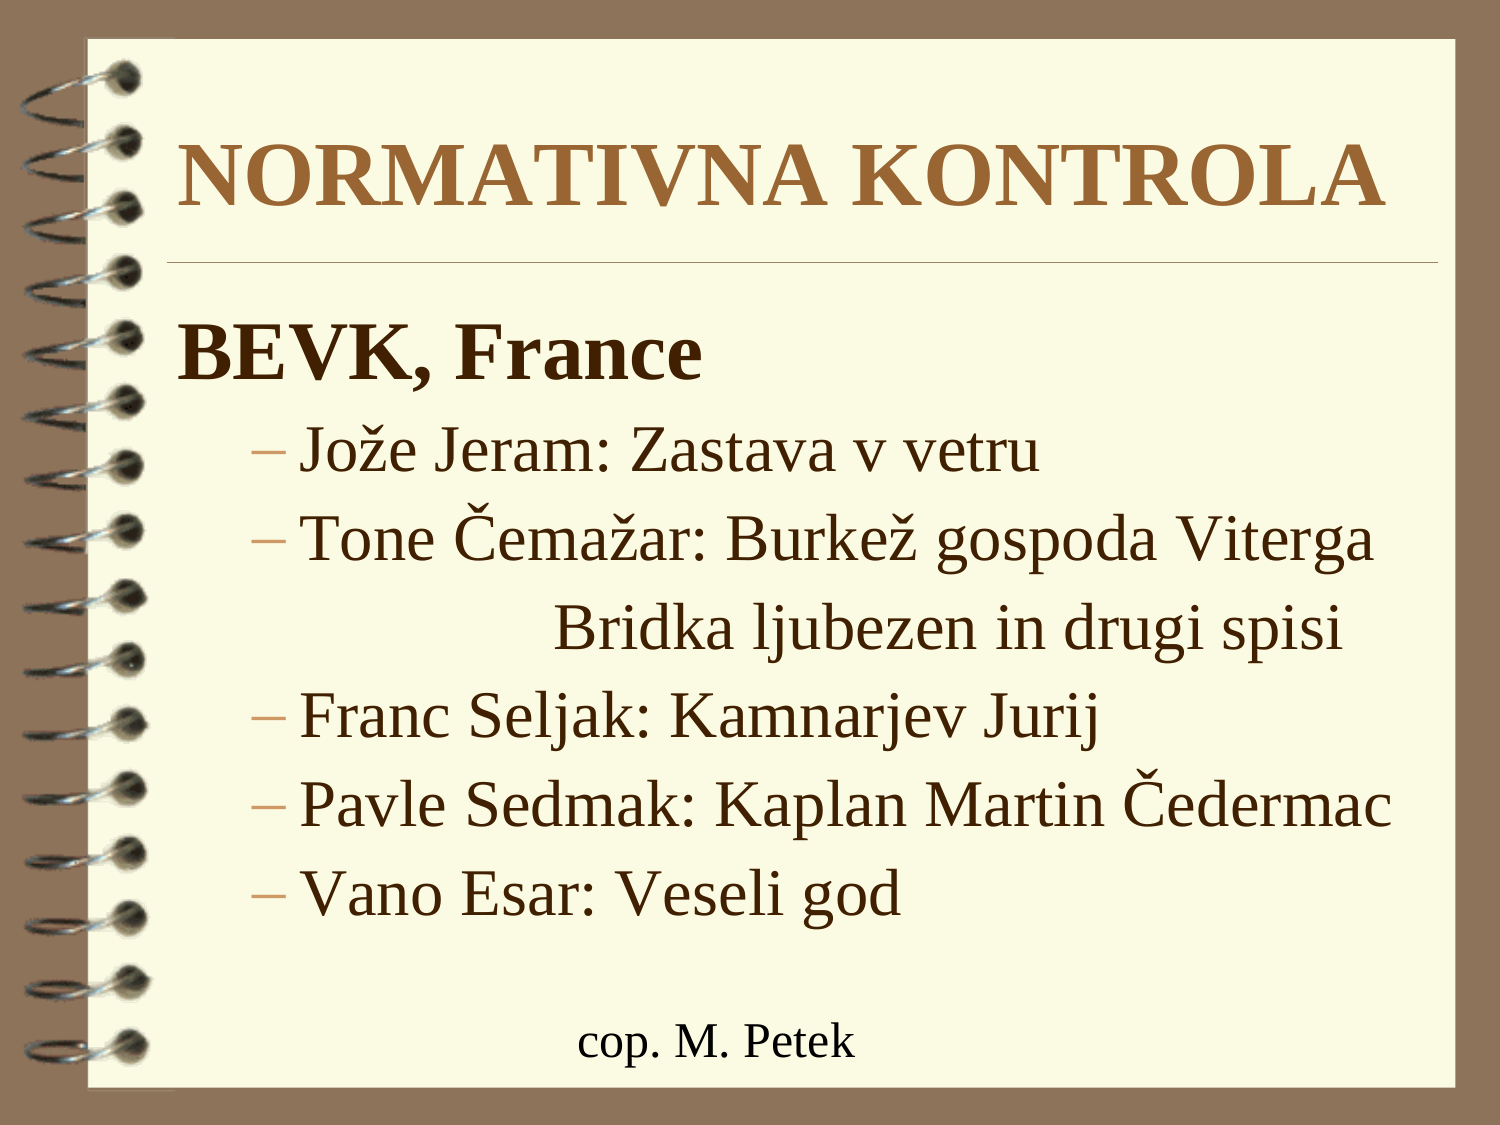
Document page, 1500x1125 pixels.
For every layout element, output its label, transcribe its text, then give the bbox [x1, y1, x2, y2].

list BEVK, France Jože Jeram: Zastava v vetru Tone Čemažar: Burkež gospoda Viterga Bridka ljubezen in drugi spisi Franc Seljak: Kamnarjev Jurij Pavle Sedmak: Kaplan Martin Čedermac Vano Esar: Veseli god [162, 299, 1438, 1026]
picture [0, 0, 175, 1125]
title NORMATIVNA KONTROLA [162, 74, 1438, 263]
